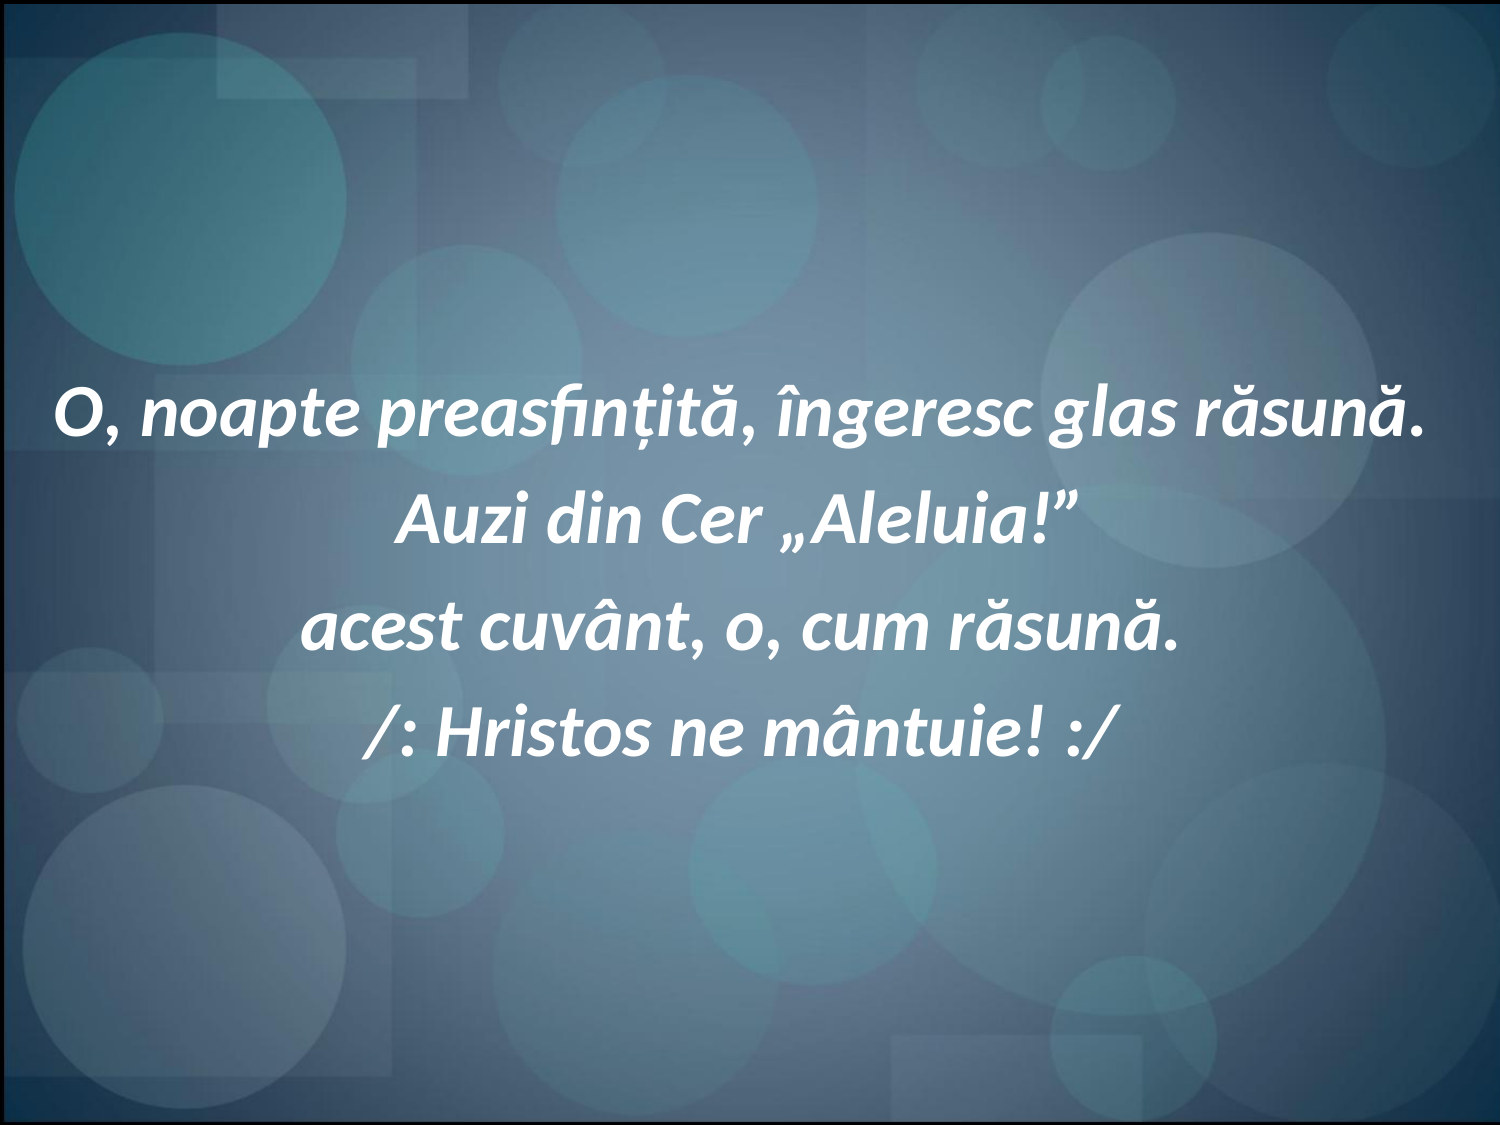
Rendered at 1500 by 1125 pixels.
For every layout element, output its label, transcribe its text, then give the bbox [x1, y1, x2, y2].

picture [2, 4, 1500, 1123]
text_box O, noapte preasfinţită, îngeresc glas răsună. Auzi din Cer „Aleluia!” acest cuvânt, o, cum răsună. /: Hristos ne mântuie! :/ [7, 354, 1477, 945]
